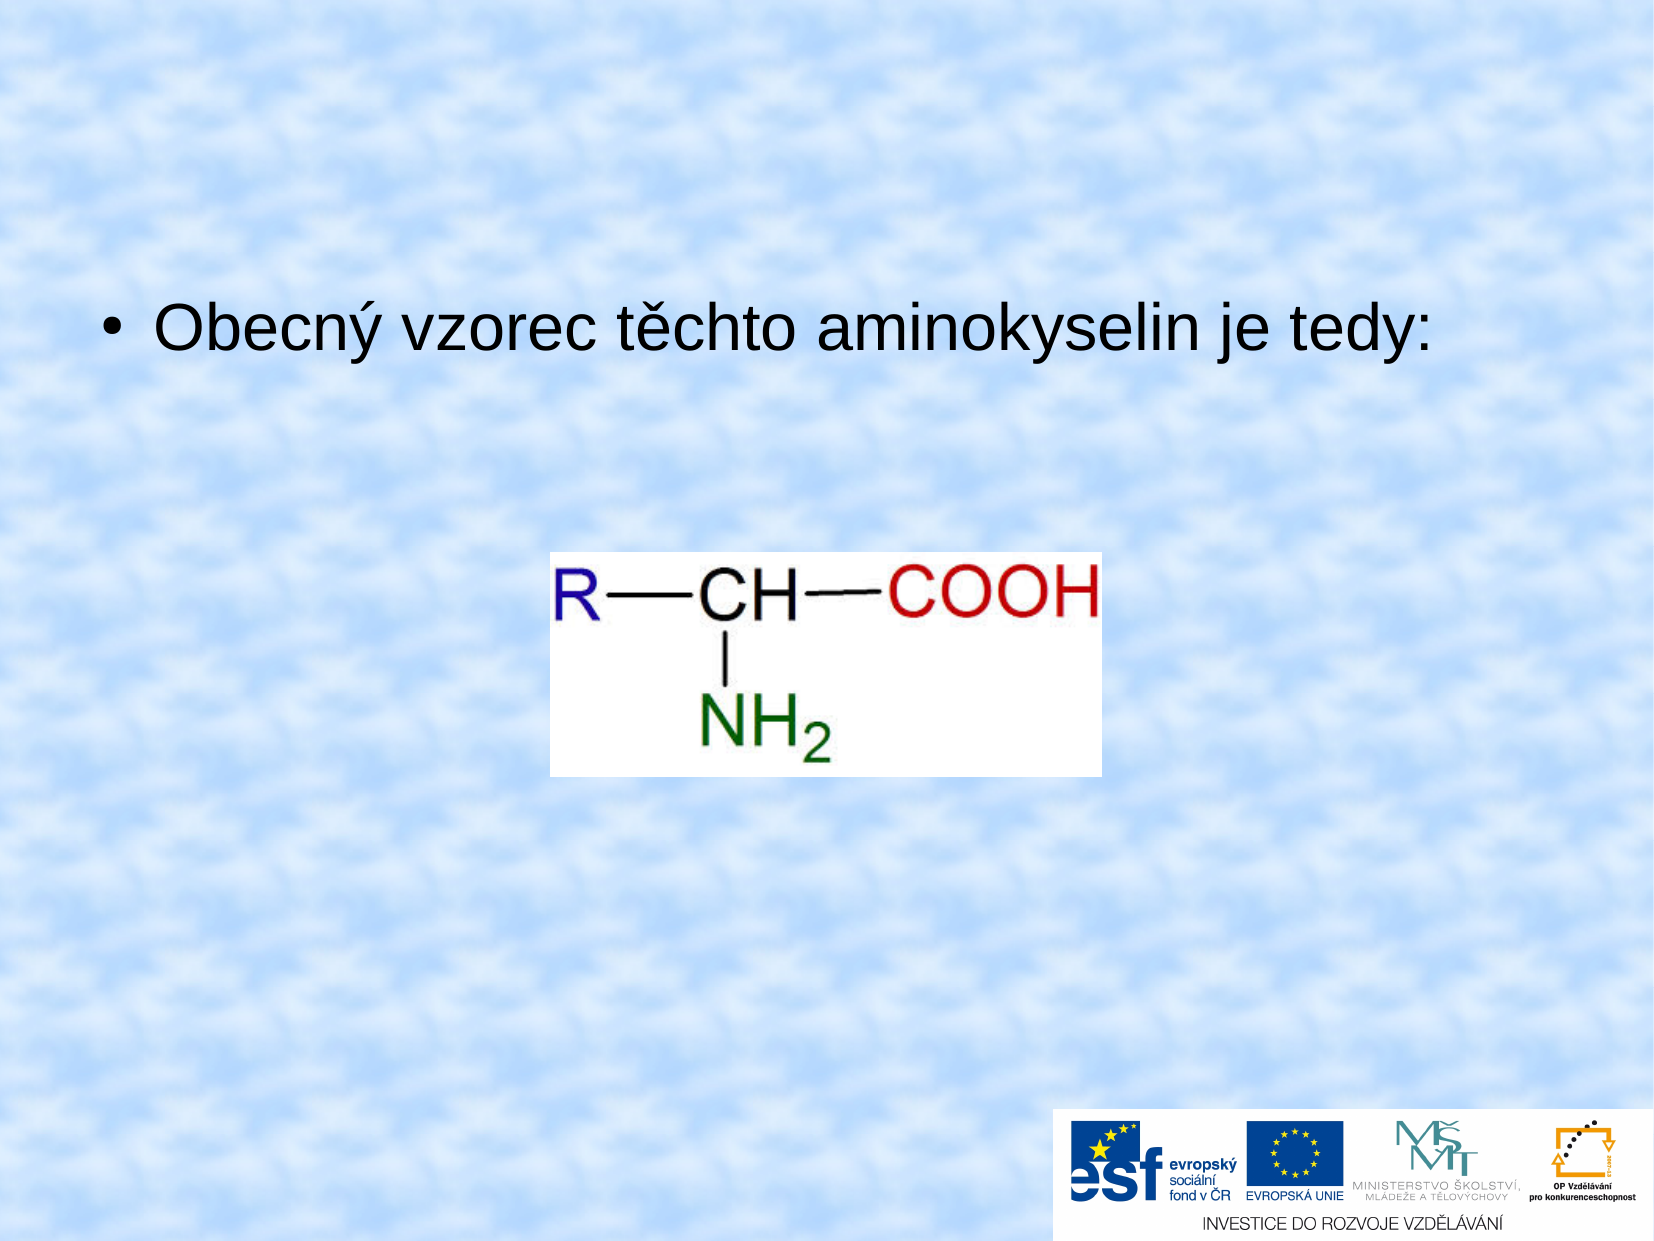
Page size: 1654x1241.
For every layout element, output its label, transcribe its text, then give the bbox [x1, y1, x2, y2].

picture [0, 0, 1654, 1241]
list Obecný vzorec těchto aminokyselin je tedy: [82, 290, 1571, 1109]
